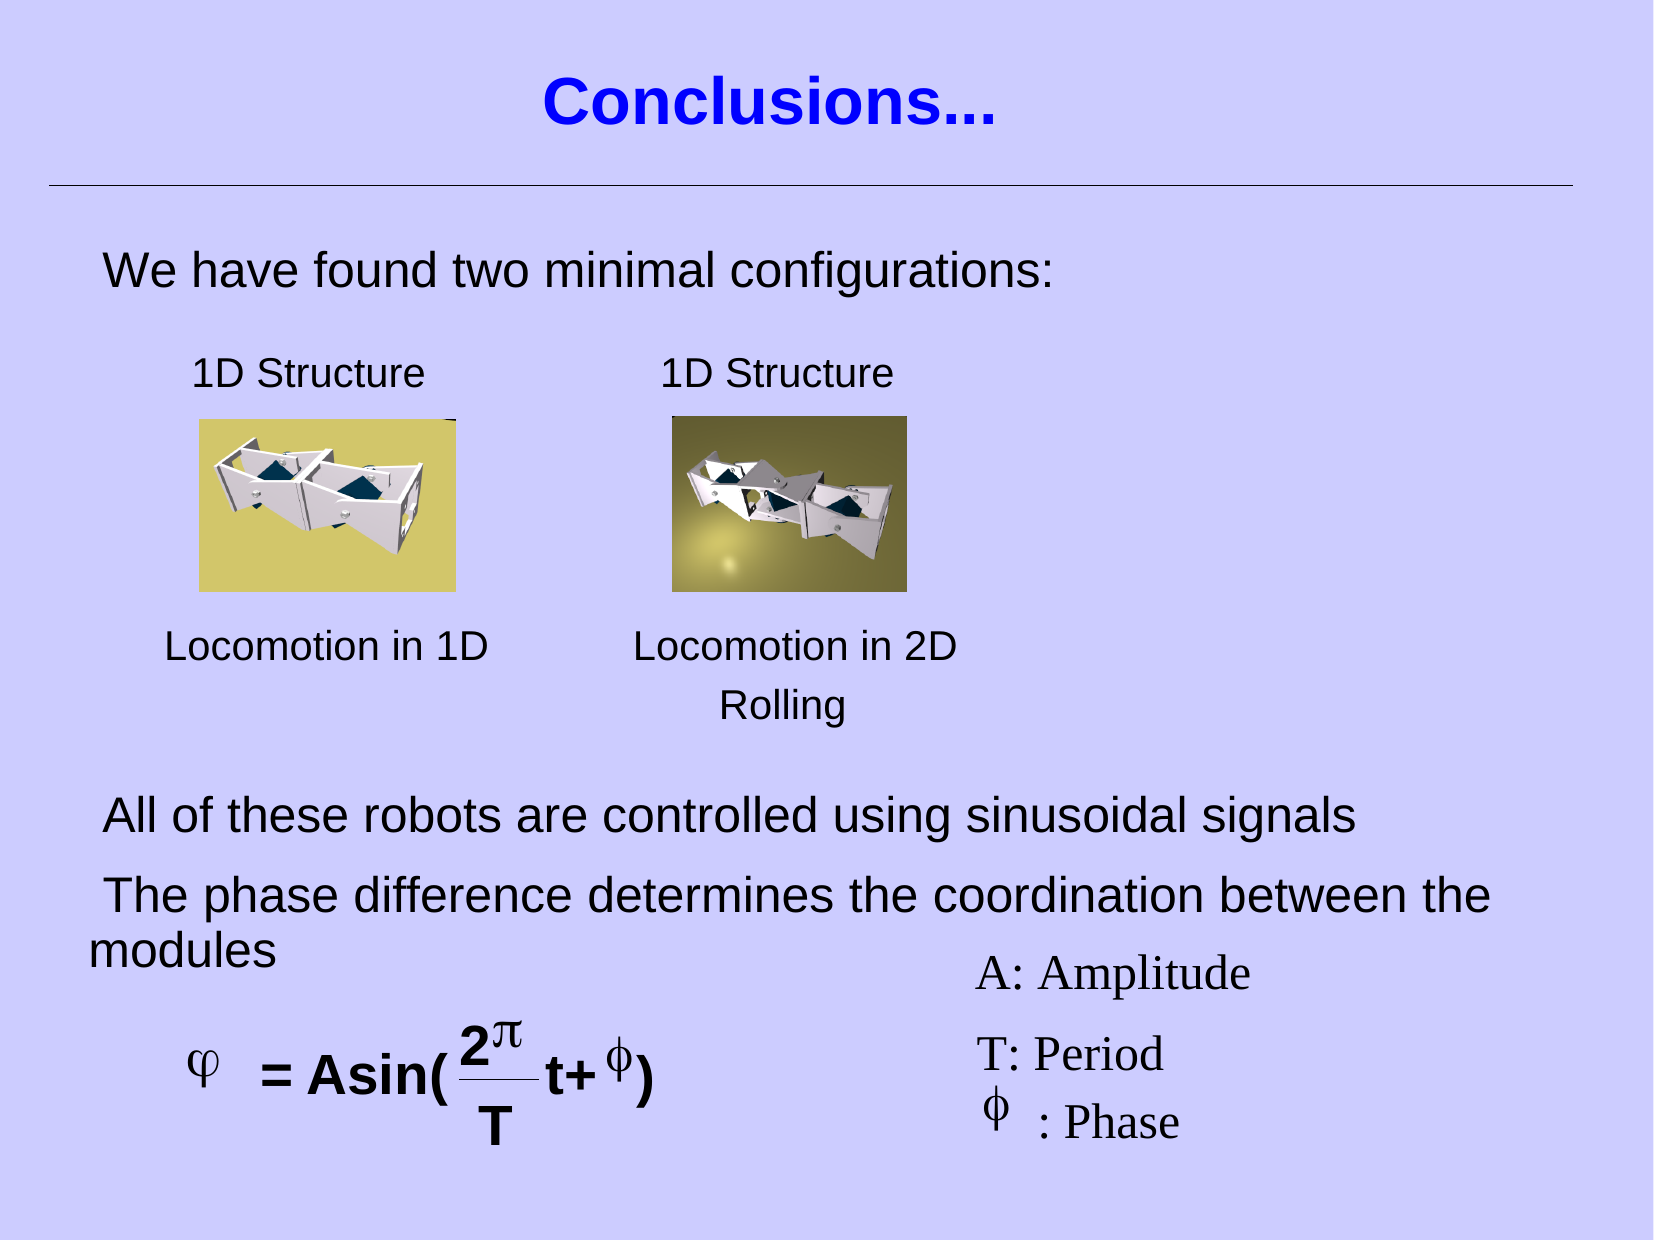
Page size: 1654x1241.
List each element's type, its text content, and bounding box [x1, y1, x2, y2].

text_box = [260, 1043, 294, 1129]
text_box p [492, 1007, 524, 1083]
title Conclusions... [132, 0, 1408, 191]
text_box 2 [459, 1013, 491, 1100]
text_box Rolling [718, 681, 847, 729]
picture [672, 416, 907, 592]
text_box : Phase [1037, 1093, 1216, 1153]
text_box 1D Structure [191, 349, 427, 397]
text_box f [982, 1084, 1043, 1154]
text_box 1D Structure [660, 349, 895, 397]
text_box Locomotion in 1D [164, 623, 490, 670]
text_box A: Amplitude [974, 945, 1292, 1004]
text_box Locomotion in 2D [632, 623, 959, 670]
text_box Asin( [306, 1043, 449, 1129]
text_box All of these robots are controlled using sinusoidal signals The phase difference determines the coordination between the modules [88, 787, 1493, 979]
text_box T: Period [976, 1025, 1194, 1084]
text_box j [186, 1037, 222, 1112]
text_box f [605, 1035, 666, 1105]
text_box ) [636, 1045, 684, 1131]
text_box T [479, 1093, 514, 1180]
text_box We have found two minimal configurations: [88, 242, 1493, 331]
text_box t+ [545, 1043, 598, 1129]
picture [199, 419, 456, 592]
